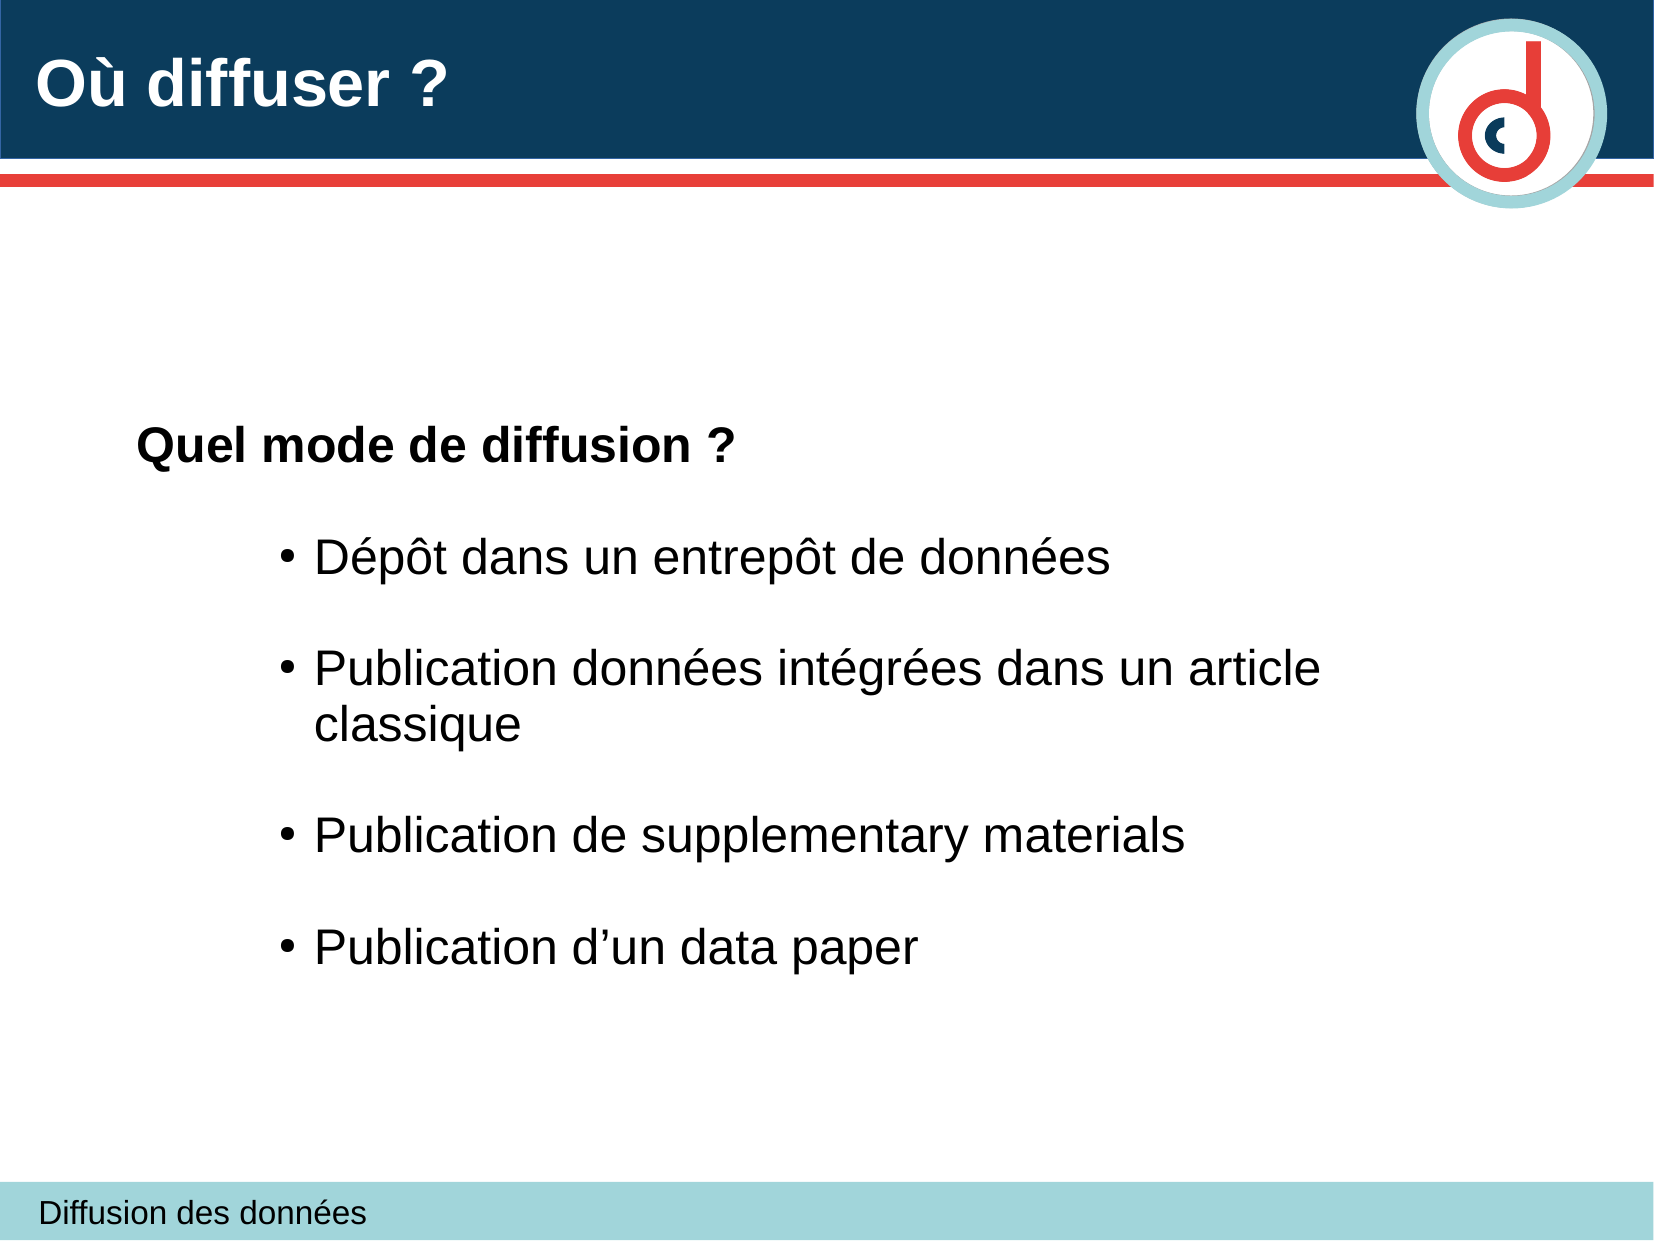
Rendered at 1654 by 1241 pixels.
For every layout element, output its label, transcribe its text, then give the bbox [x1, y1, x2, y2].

title Où diffuser ? [35, 11, 1430, 159]
text_box Quel mode de diffusion ? Dépôt dans un entrepôt de données Publication données intégrées dans un article classique Publication de supplementary materials Publication d’un data paper [15, 354, 1506, 1058]
text_box Diffusion des données [23, 1187, 621, 1241]
